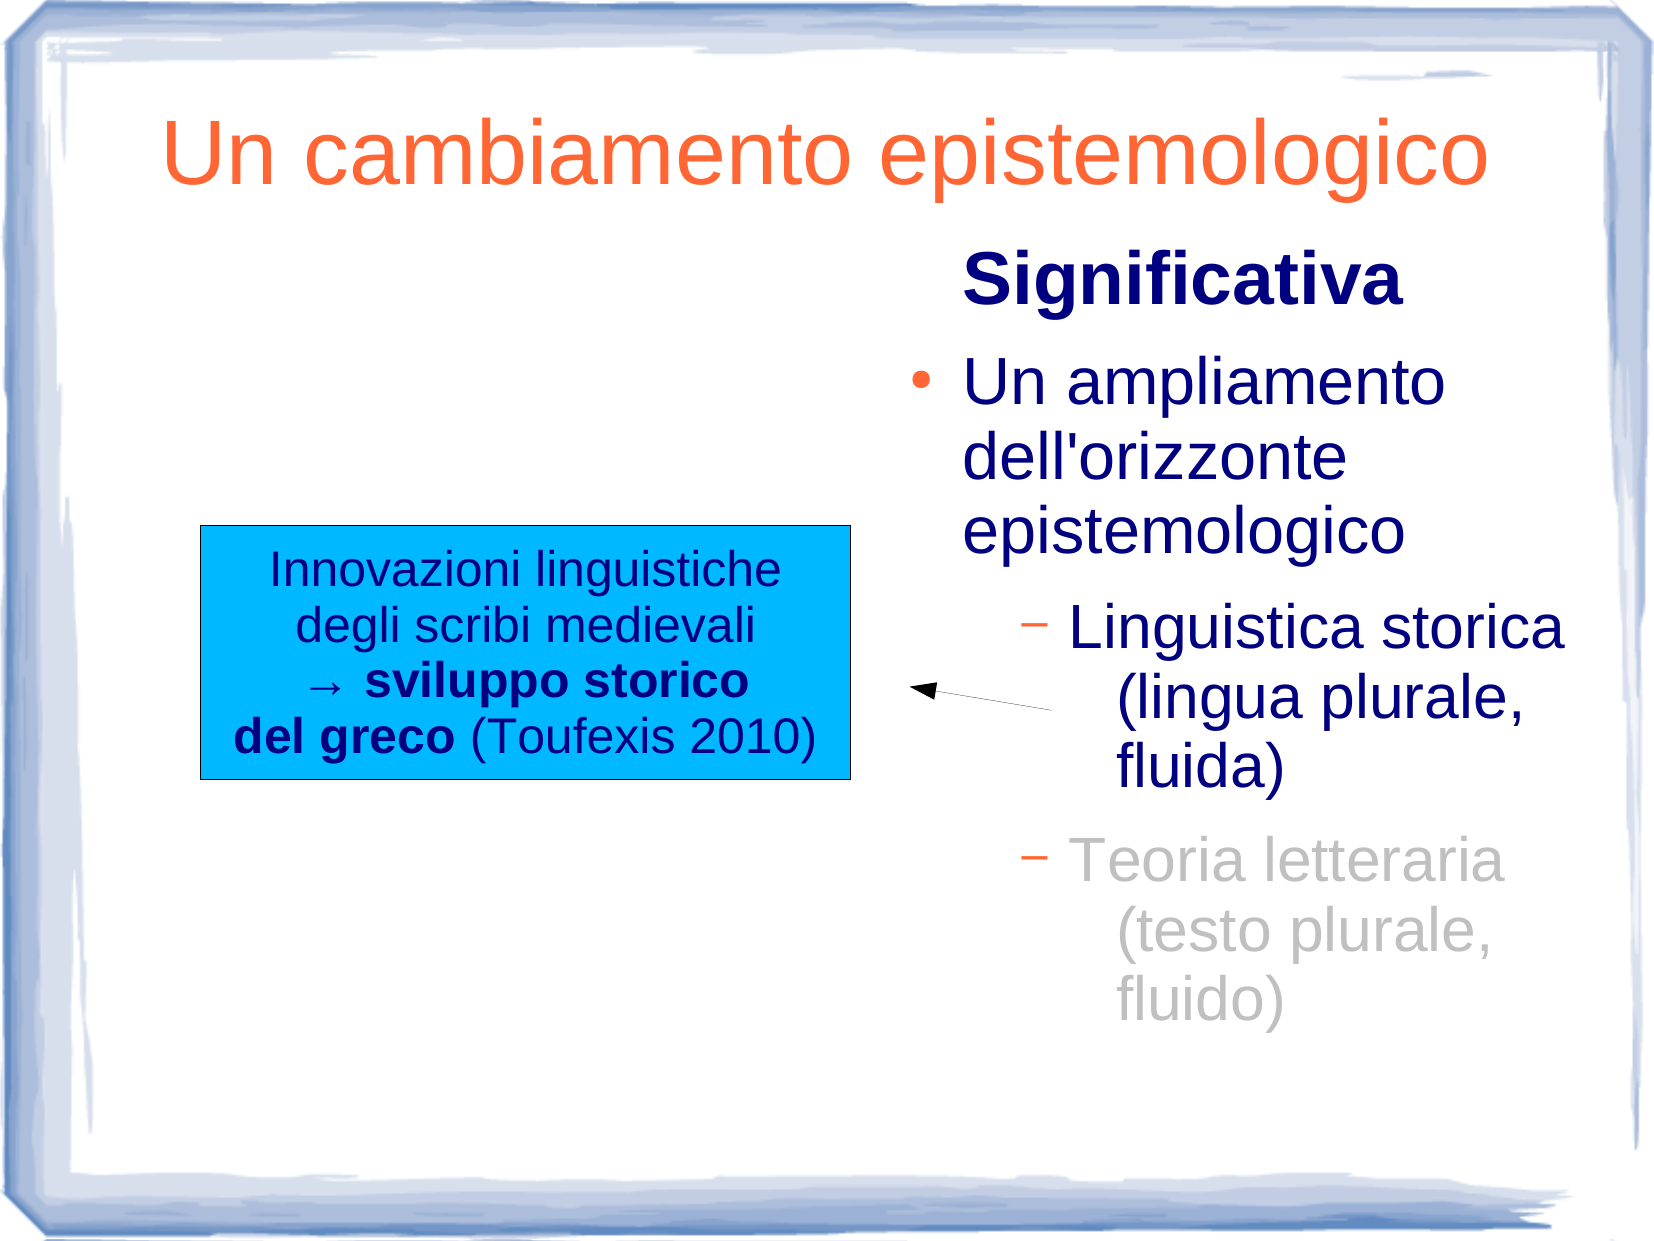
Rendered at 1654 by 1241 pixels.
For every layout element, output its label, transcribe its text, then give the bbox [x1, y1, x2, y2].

text_box Innovazioni linguistiche degli scribi medievali → sviluppo storico del greco (Toufexis 2010) [200, 525, 851, 780]
title Un cambiamento epistemologico [82, 49, 1571, 257]
picture [0, 0, 1654, 1241]
list Significativa Un ampliamento dell'orizzonte epistemologico Linguistica storica (lingua plurale, fluida) Teoria letteraria (testo plurale, fluido) [891, 236, 1619, 1034]
